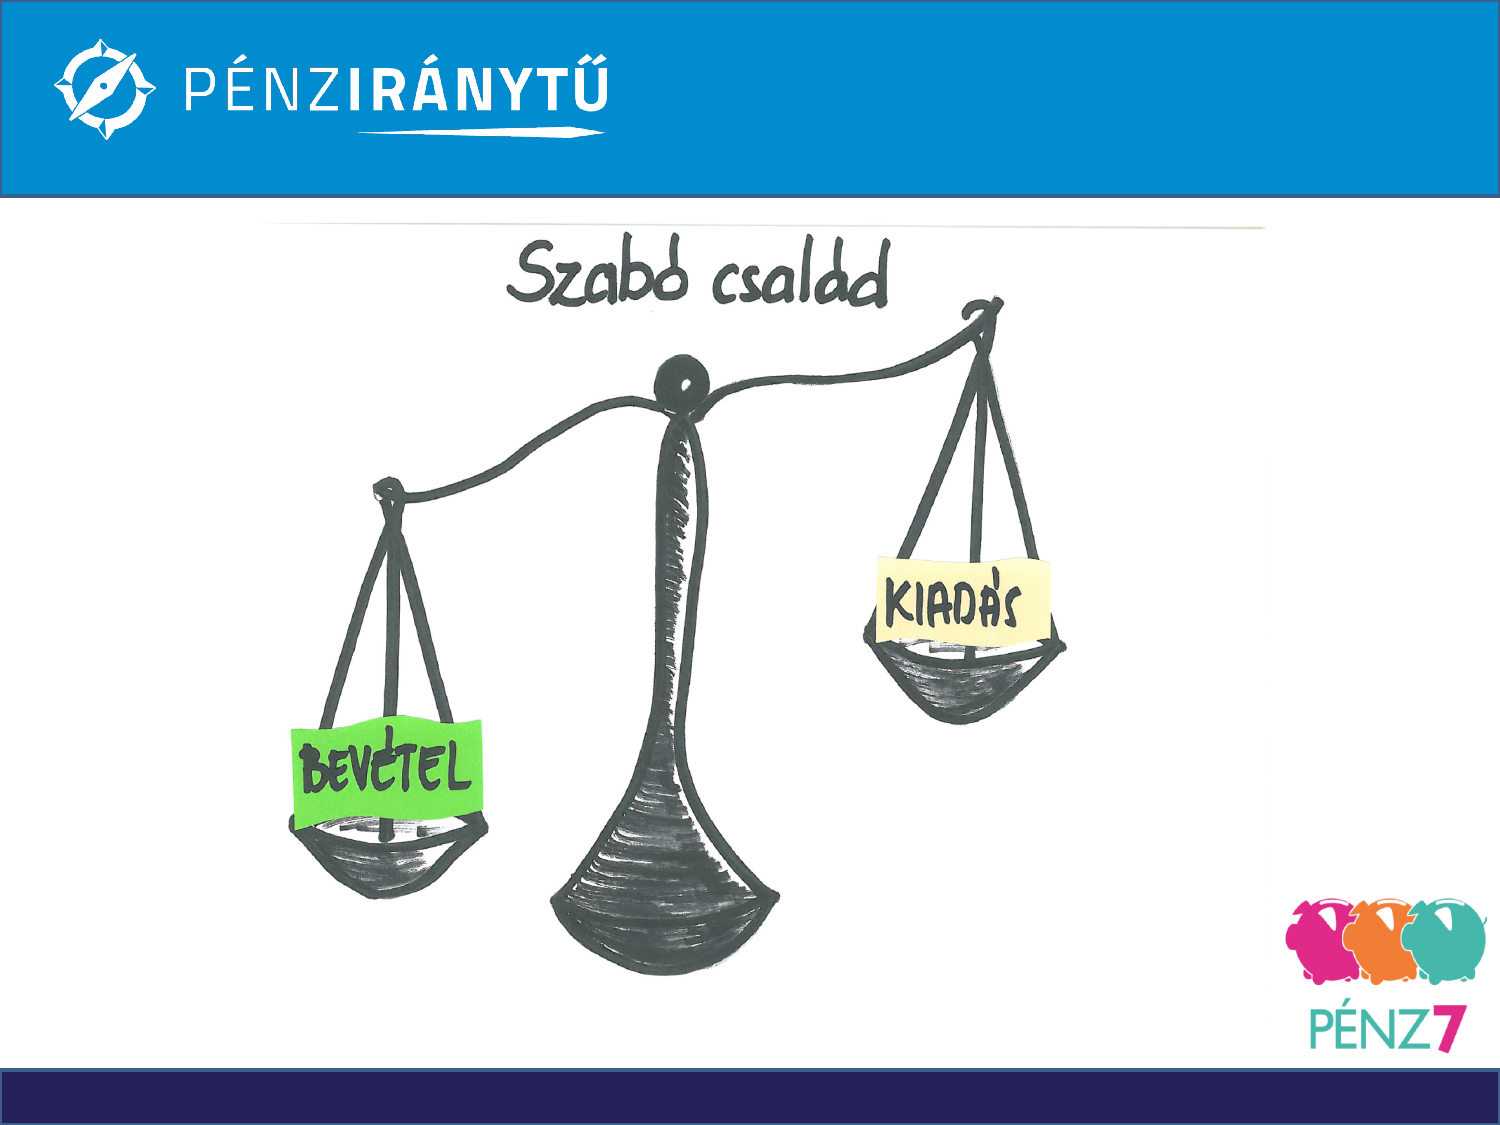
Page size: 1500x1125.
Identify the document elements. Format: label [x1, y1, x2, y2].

picture [230, 219, 1500, 1057]
picture [79, 113, 103, 127]
picture [235, 55, 245, 63]
picture [57, 86, 76, 109]
picture [104, 49, 125, 61]
picture [267, 68, 297, 110]
picture [64, 40, 101, 83]
picture [458, 69, 491, 110]
picture [579, 55, 591, 64]
picture [351, 69, 358, 110]
picture [228, 68, 253, 110]
picture [70, 54, 153, 120]
picture [105, 90, 146, 139]
picture [425, 55, 437, 64]
picture [501, 69, 531, 110]
picture [414, 69, 446, 110]
picture [385, 127, 599, 137]
picture [310, 68, 337, 110]
picture [374, 69, 404, 110]
picture [576, 69, 606, 111]
picture [537, 69, 567, 110]
picture [187, 68, 214, 110]
picture [593, 55, 605, 64]
